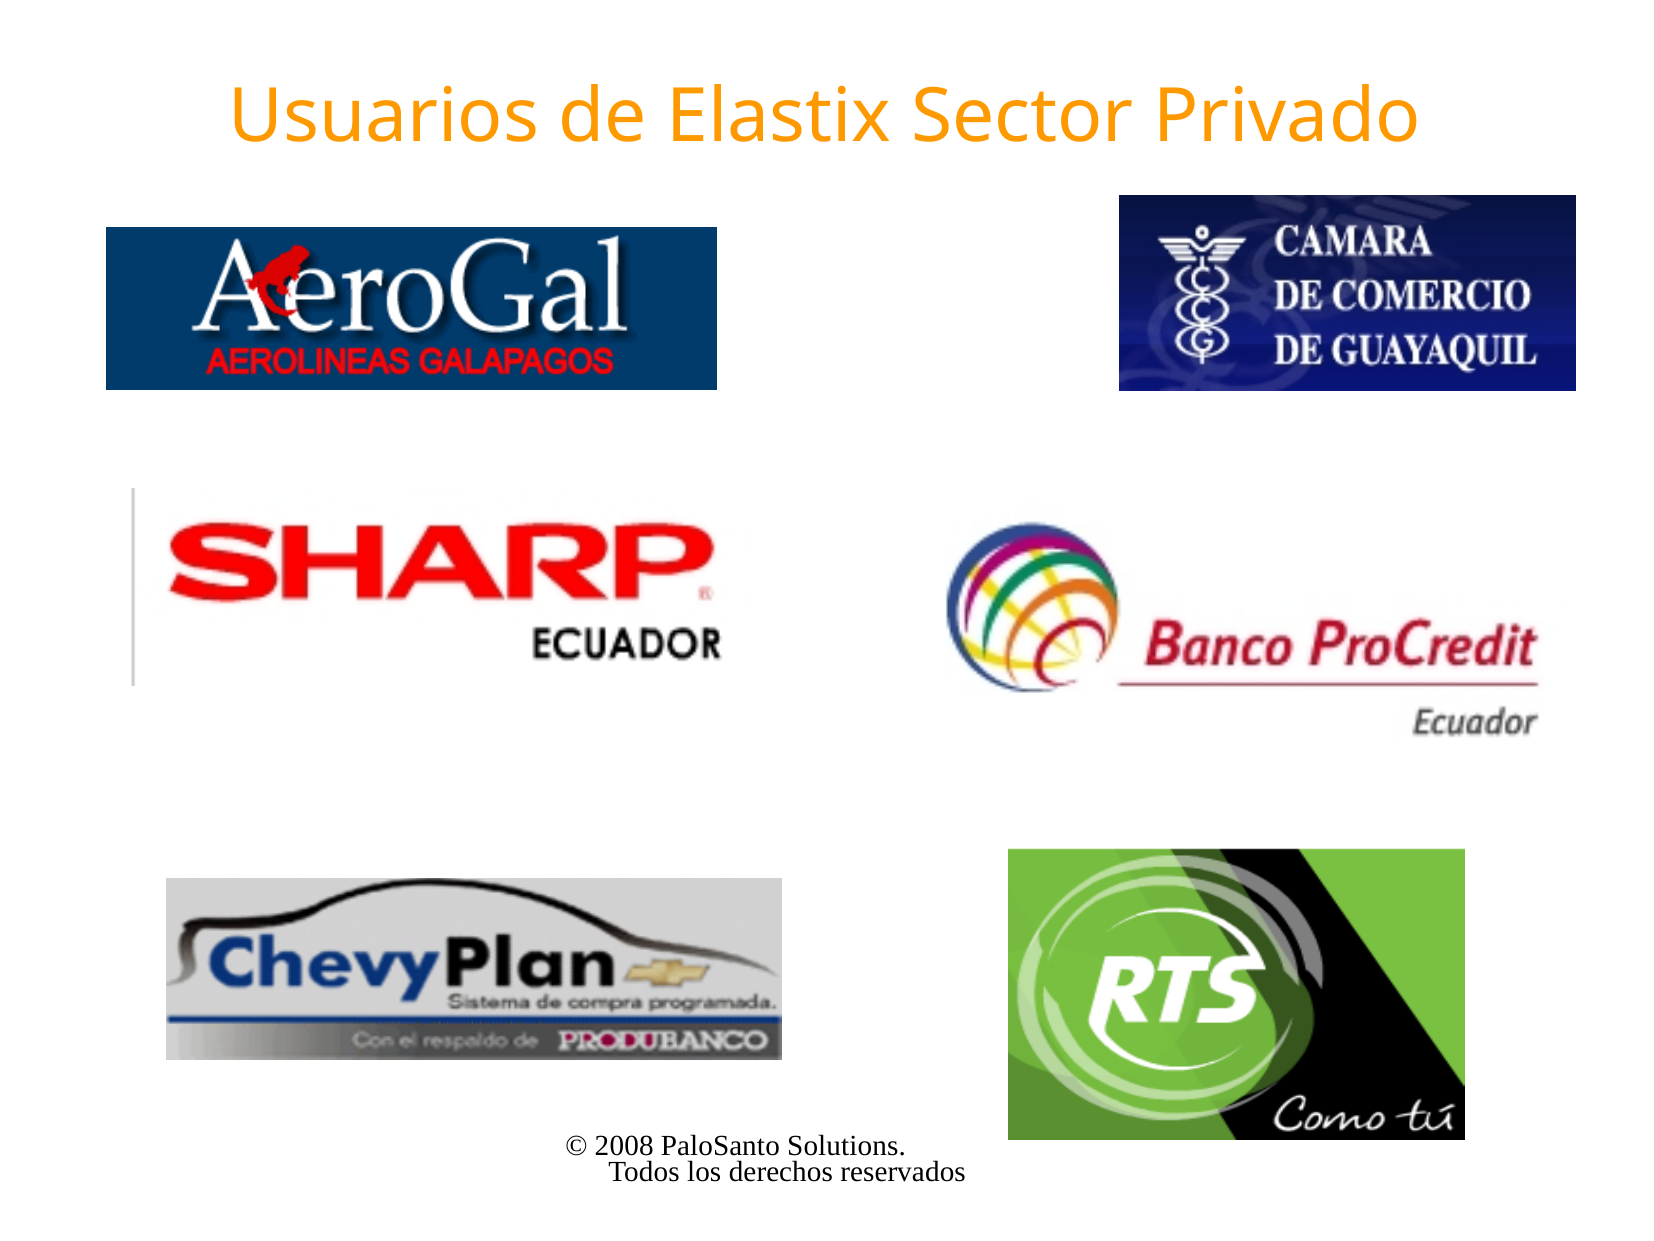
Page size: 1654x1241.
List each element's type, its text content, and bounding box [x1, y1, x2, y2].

picture [106, 227, 717, 390]
picture [166, 878, 782, 1060]
picture [1008, 846, 1465, 1140]
picture [130, 488, 782, 687]
picture [1119, 195, 1576, 391]
picture [945, 455, 1563, 782]
title Usuarios de Elastix Sector Privado [82, 35, 1568, 176]
